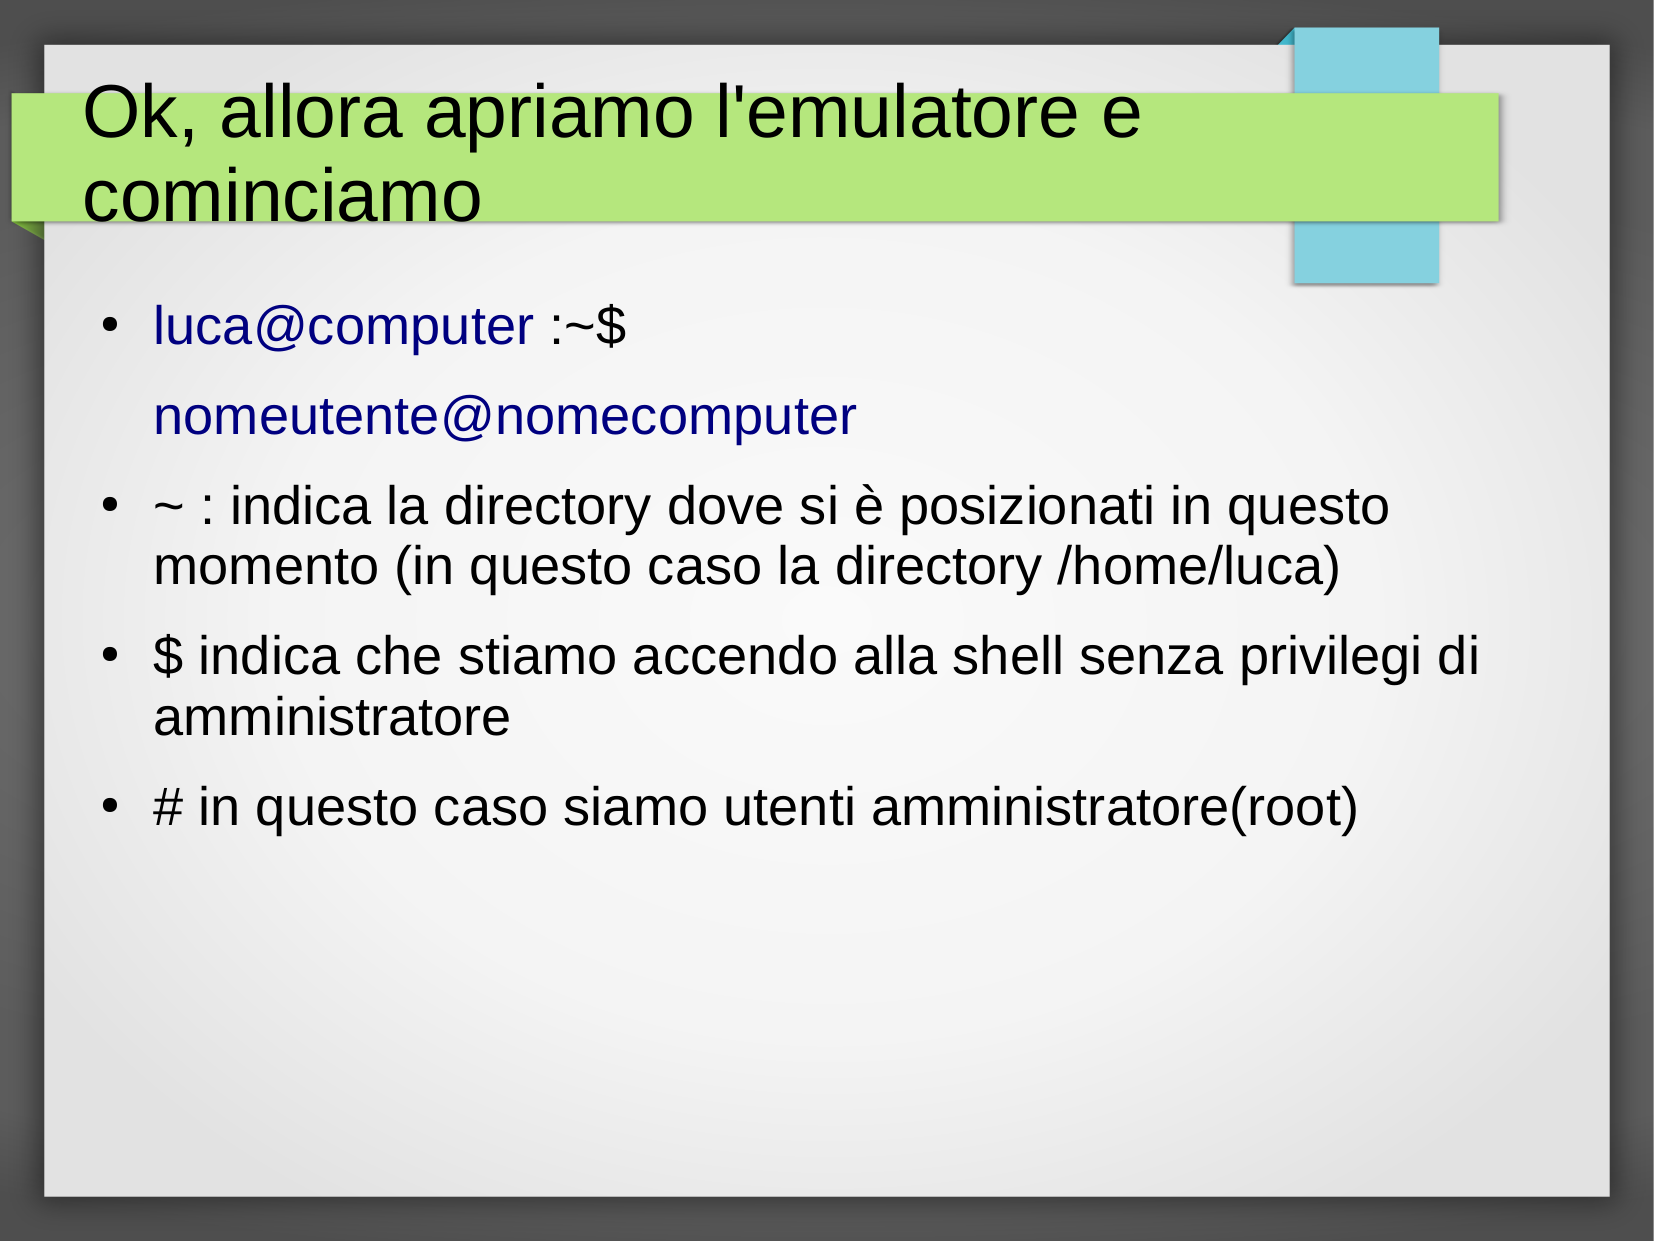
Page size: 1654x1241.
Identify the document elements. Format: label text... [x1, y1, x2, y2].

list luca@computer :~$ nomeutente@nomecomputer ~ : indica la directory dove si è posizionati in questo momento (in questo caso la directory /home/luca) $ indica che stiamo accendo alla shell senza privilegi di amministratore # in questo caso siamo utenti amministratore(root) [82, 295, 1571, 1015]
title Ok, allora apriamo l'emulatore e cominciamo [82, 69, 1264, 238]
picture [0, 0, 1654, 1241]
